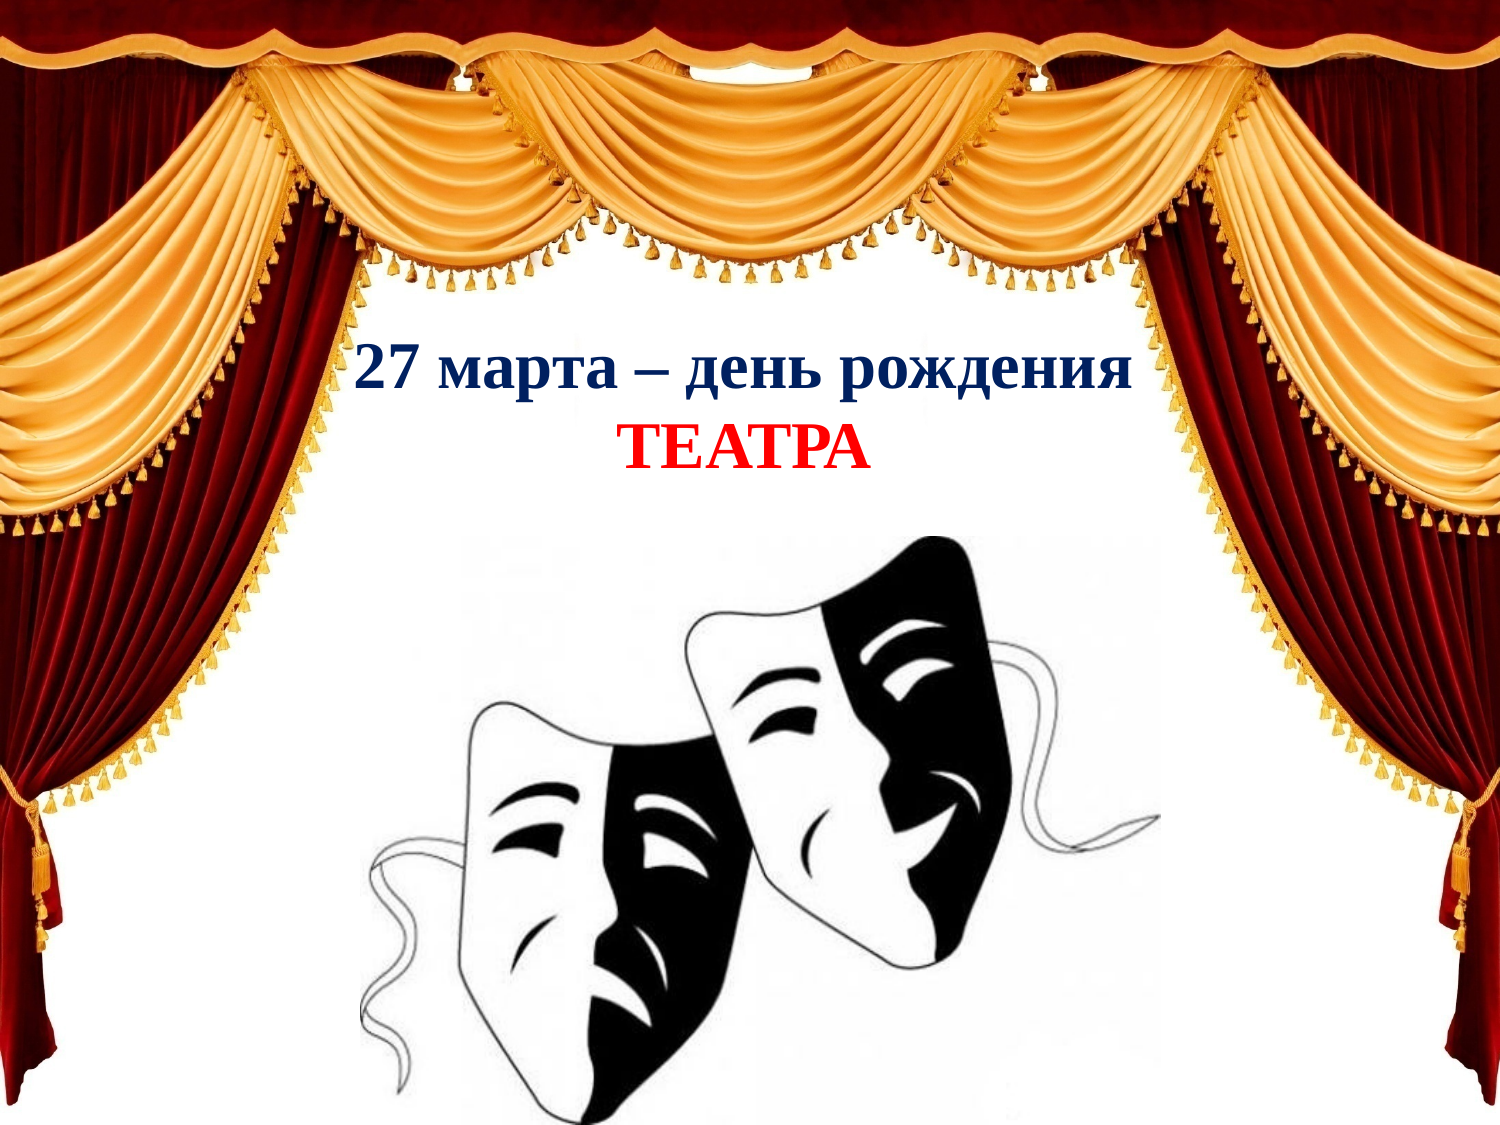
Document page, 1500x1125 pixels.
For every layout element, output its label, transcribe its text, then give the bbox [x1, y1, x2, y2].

text_box 27 марта – день рождения ТЕАТРА [313, 314, 1175, 489]
picture [0, 0, 1500, 1125]
